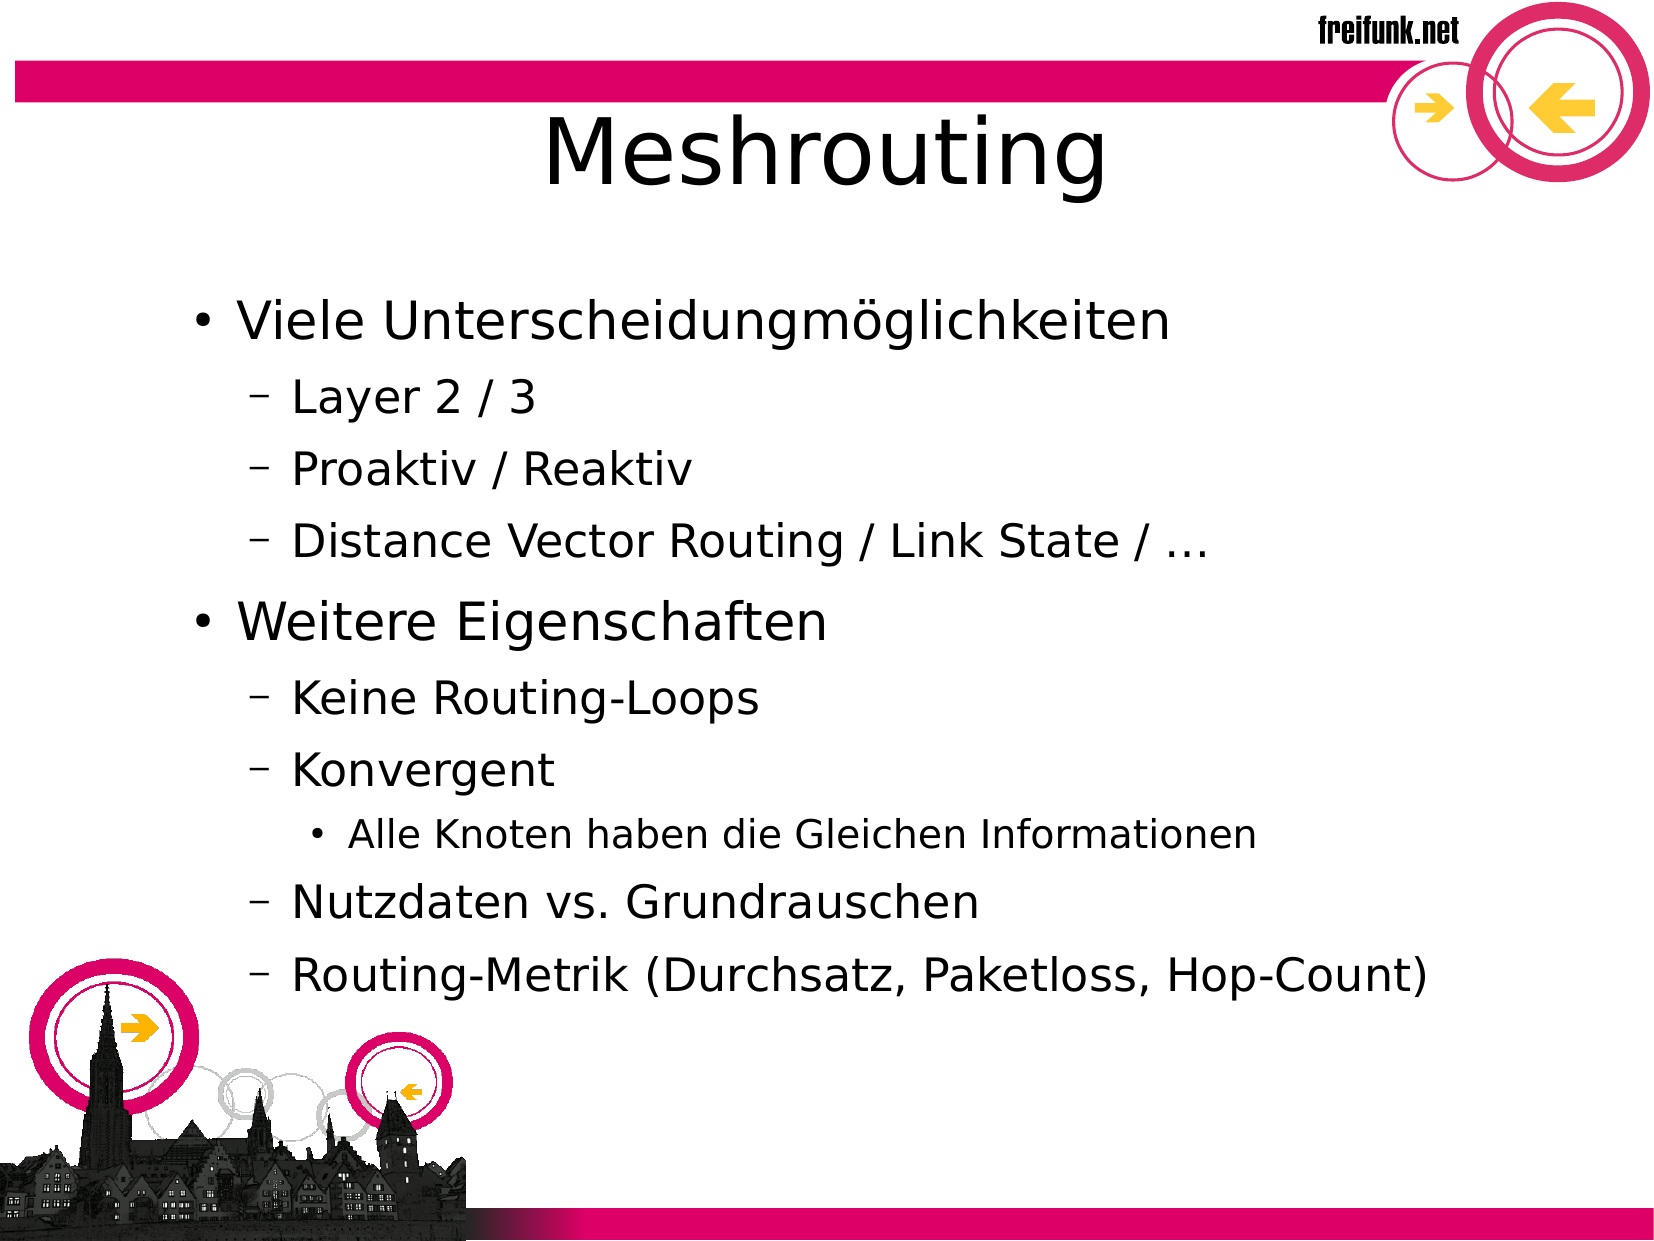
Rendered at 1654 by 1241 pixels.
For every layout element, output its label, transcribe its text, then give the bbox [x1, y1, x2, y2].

list Viele Unterscheidungmöglichkeiten Layer 2 / 3 Proaktiv / Reaktiv Distance Vector Routing / Link State / … Weitere Eigenschaften Keine Routing-Loops Konvergent Alle Knoten haben die Gleichen Informationen Nutzdaten vs. Grundrauschen Routing-Metrik (Durchsatz, Paketloss, Hop-Count) [180, 290, 1654, 1010]
title Meshrouting [82, 49, 1571, 257]
